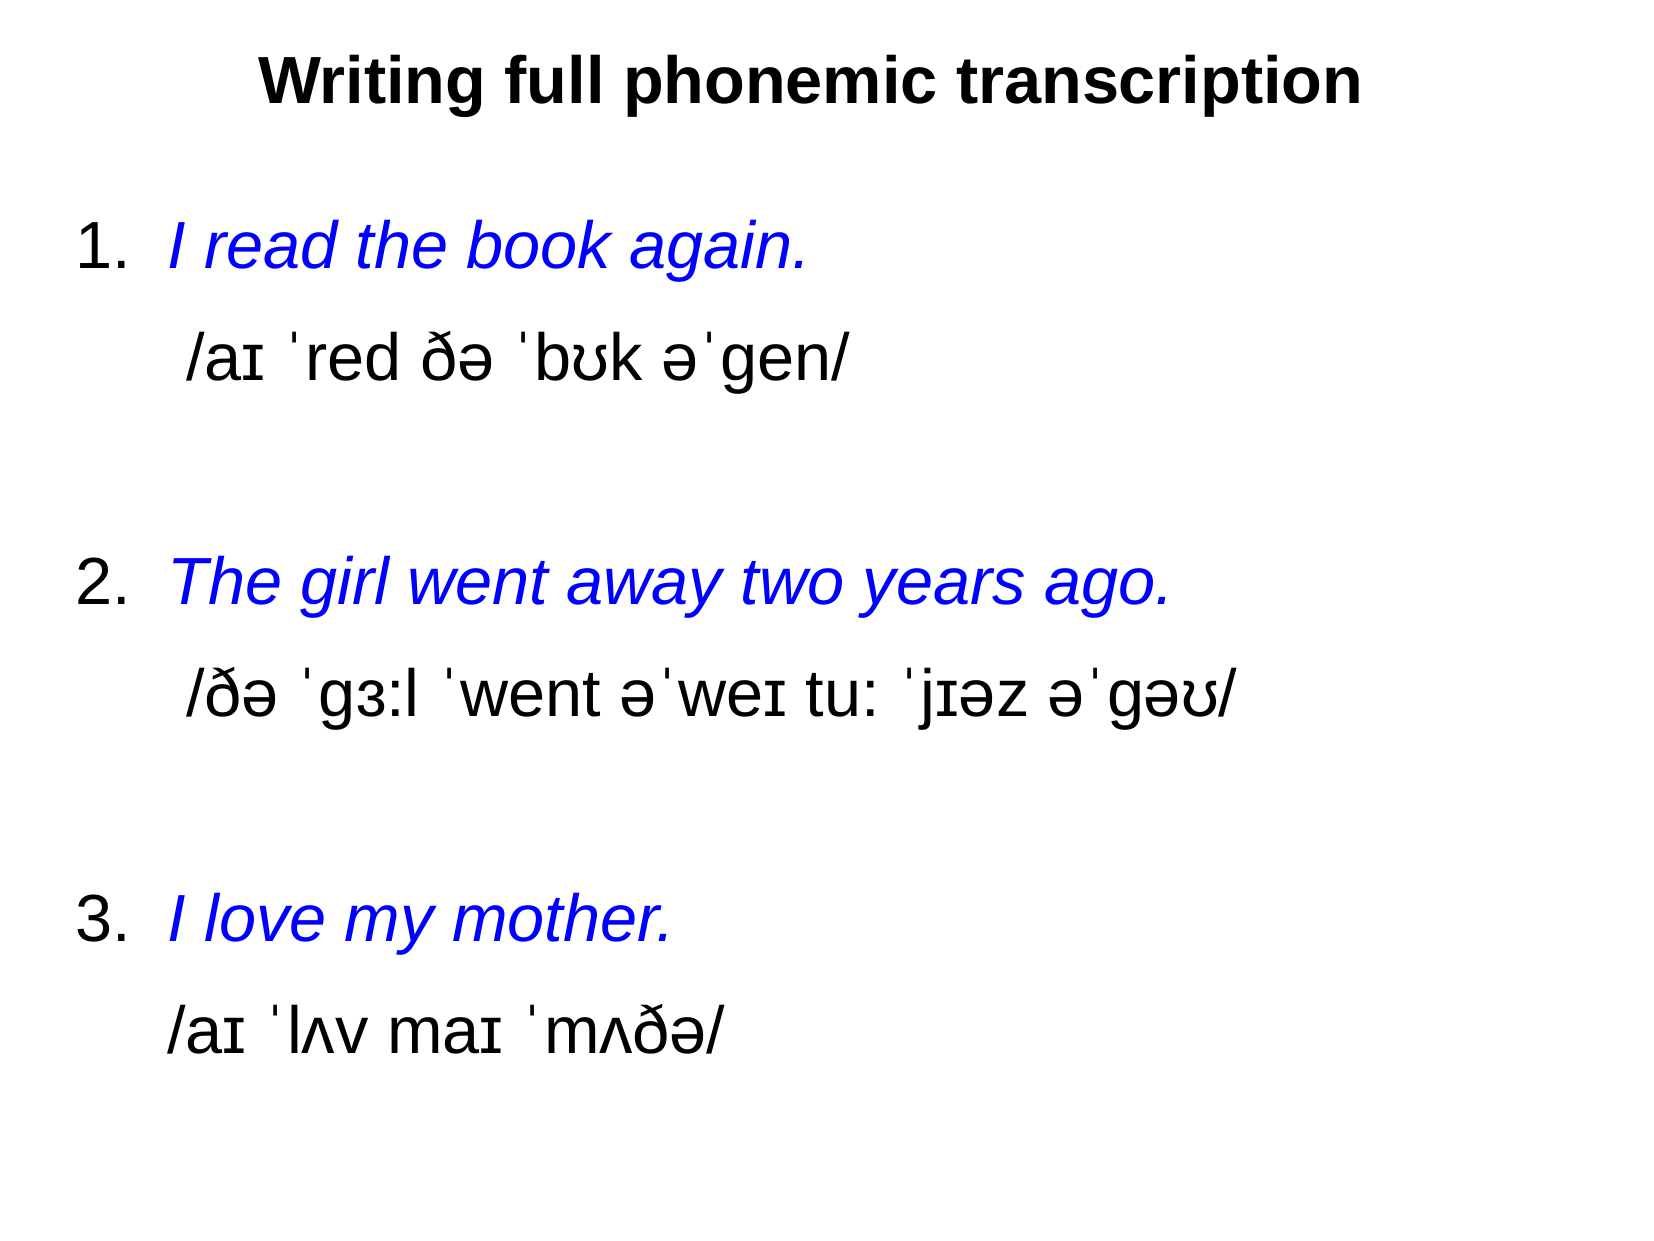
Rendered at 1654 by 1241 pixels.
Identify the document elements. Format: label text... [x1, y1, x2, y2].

title Writing full phonemic transcription [67, 24, 1556, 211]
subtitle 1. I read the book again. /aɪ ˈred ðə ˈbʊk əˈgen/ 2. The girl went away two years ago. /ðə ˈgɜ:l ˈwent əˈweɪ tu: ˈjɪəz əˈgəʊ/ 3. I love my mother. /aɪ ˈlʌv maɪ ˈmʌðə/ [74, 190, 1564, 1241]
